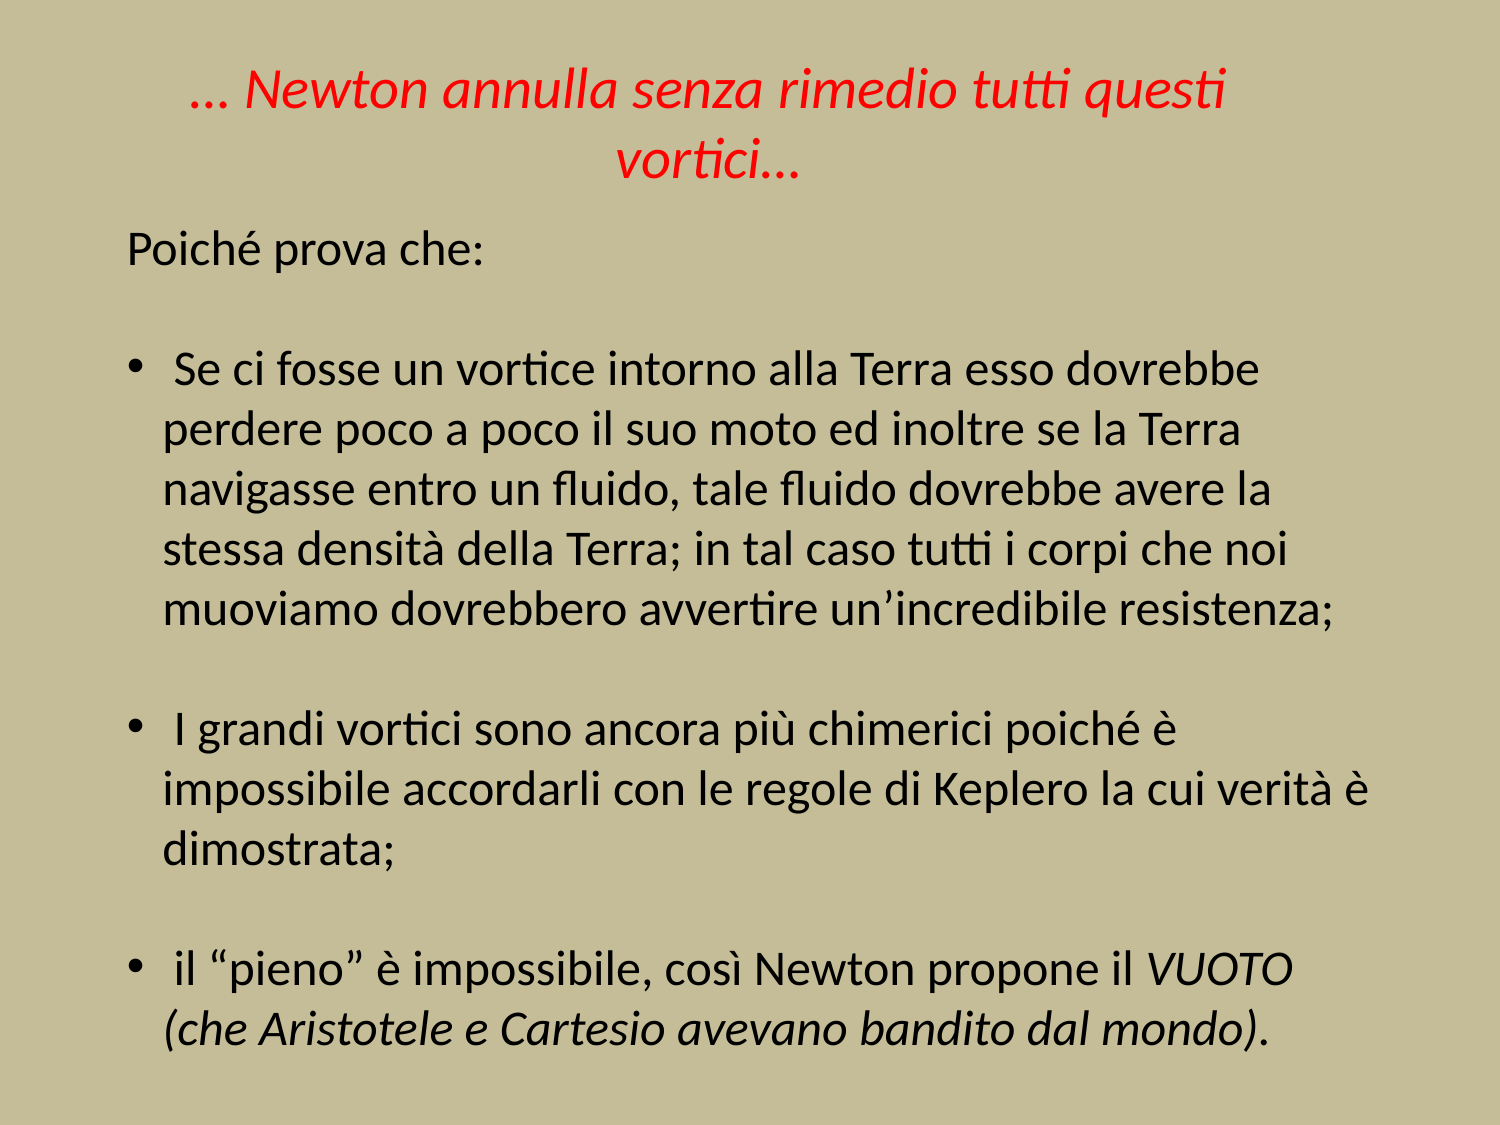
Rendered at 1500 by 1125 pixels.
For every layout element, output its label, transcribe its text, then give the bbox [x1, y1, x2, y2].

text_box … Newton annulla senza rimedio tutti questi vortici… [159, 42, 1258, 198]
text_box Poiché prova che: Se ci fosse un vortice intorno alla Terra esso dovrebbe perdere poco a poco il suo moto ed inoltre se la Terra navigasse entro un fluido, tale fluido dovrebbe avere la stessa densità della Terra; in tal caso tutti i corpi che noi muoviamo dovrebbero avvertire un’incredibile resistenza; I grandi vortici sono ancora più chimerici poiché è impossibile accordarli con le regole di Keplero la cui verità è dimostrata; il “pieno” è impossibile, così Newton propone il VUOTO (che Aristotele e Cartesio avevano bandito dal mondo). [112, 208, 1400, 1063]
